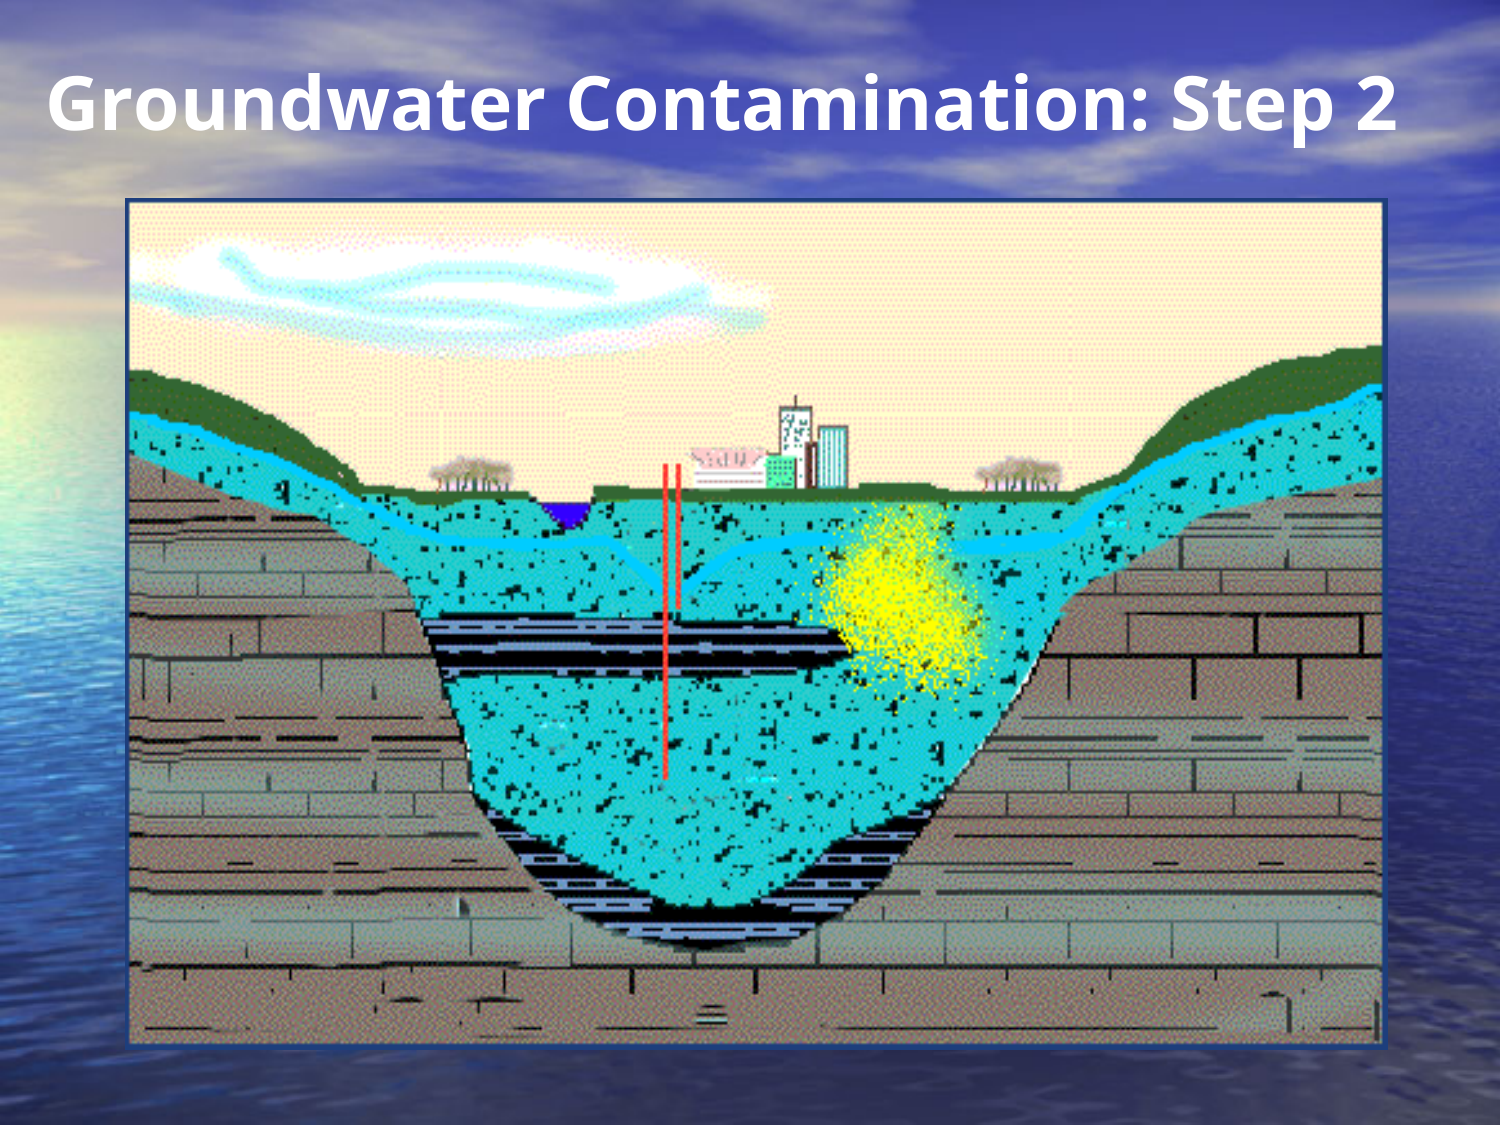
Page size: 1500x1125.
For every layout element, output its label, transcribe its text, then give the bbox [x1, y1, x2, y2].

chart [125, 198, 1388, 1051]
text_box Groundwater Contamination: Step 2 [30, 47, 1414, 154]
picture [0, 0, 1500, 1125]
